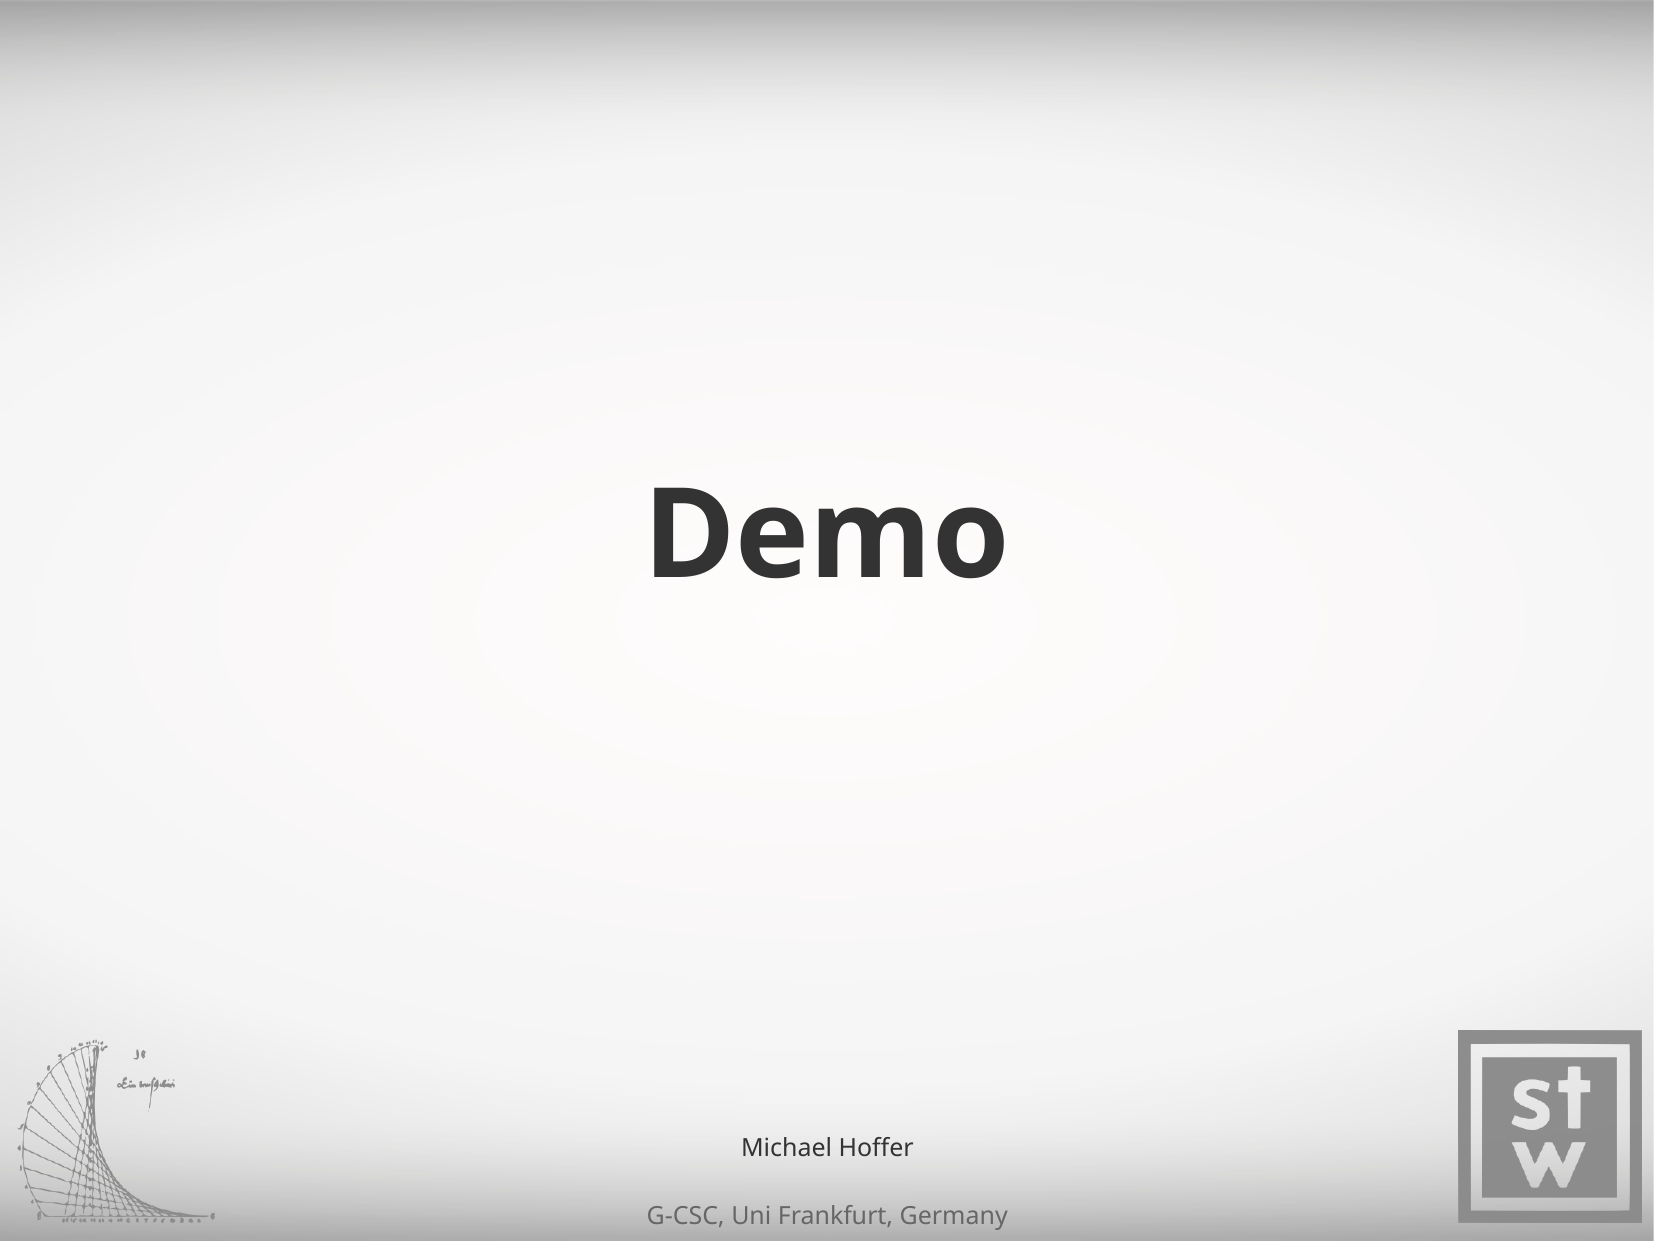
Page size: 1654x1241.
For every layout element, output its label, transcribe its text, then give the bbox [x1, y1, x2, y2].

subtitle Demo [82, 49, 1571, 1010]
picture [0, 0, 1654, 1241]
